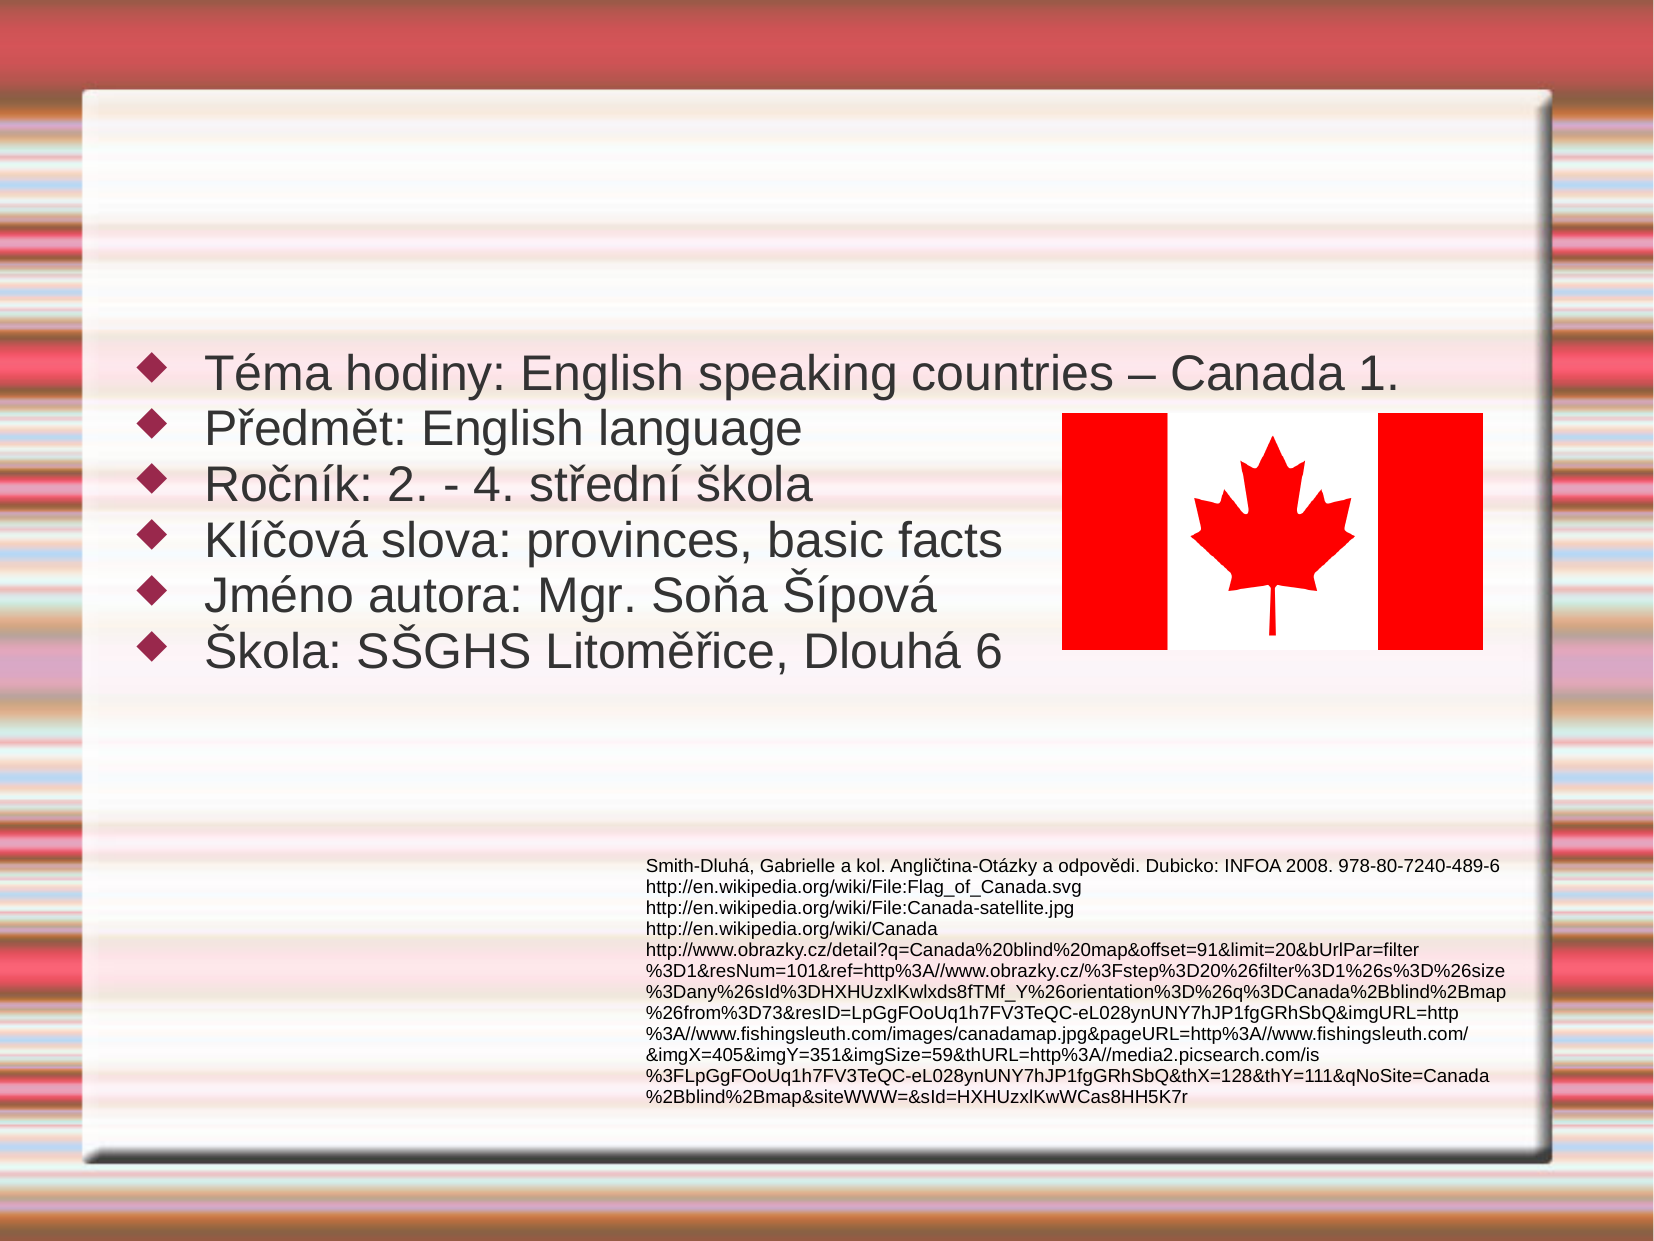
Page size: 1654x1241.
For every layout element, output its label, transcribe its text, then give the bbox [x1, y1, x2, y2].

picture [0, 0, 1654, 1241]
list Téma hodiny: English speaking countries – Canada 1. Předmět: English language Ročník: 2. - 4. střední škola Klíčová slova: provinces, basic facts Jméno autora: Mgr. Soňa Šípová Škola: SŠGHS Litoměřice, Dlouhá 6 [121, 344, 1534, 1127]
text_box Smith-Dluhá, Gabrielle a kol. Angličtina-Otázky a odpovědi. Dubicko: INFOA 2008. 978-80-7240-489-6 http://en.wikipedia.org/wiki/File:Flag_of_Canada.svg http://en.wikipedia.org/wiki/File:Canada-satellite.jpg http://en.wikipedia.org/wiki/Canada http://www.obrazky.cz/detail?q=Canada%20blind%20map&offset=91&limit=20&bUrlPar=filter%3D1&resNum=101&ref=http%3A//www.obrazky.cz/%3Fstep%3D20%26filter%3D1%26s%3D%26size%3Dany%26sId%3DHXHUzxlKwlxds8fTMf_Y%26orientation%3D%26q%3DCanada%2Bblind%2Bmap%26from%3D73&resID=LpGgFOoUq1h7FV3TeQC-eL028ynUNY7hJP1fgGRhSbQ&imgURL=http%3A//www.fishingsleuth.com/images/canadamap.jpg&pageURL=http%3A//www.fishingsleuth.com/&imgX=405&imgY=351&imgSize=59&thURL=http%3A//media2.picsearch.com/is%3FLpGgFOoUq1h7FV3TeQC-eL028ynUNY7hJP1fgGRhSbQ&thX=128&thY=111&qNoSite=Canada%2Bblind%2Bmap&siteWWW=&sId=HXHUzxlKwWCas8HH5K7r [631, 826, 1536, 1225]
